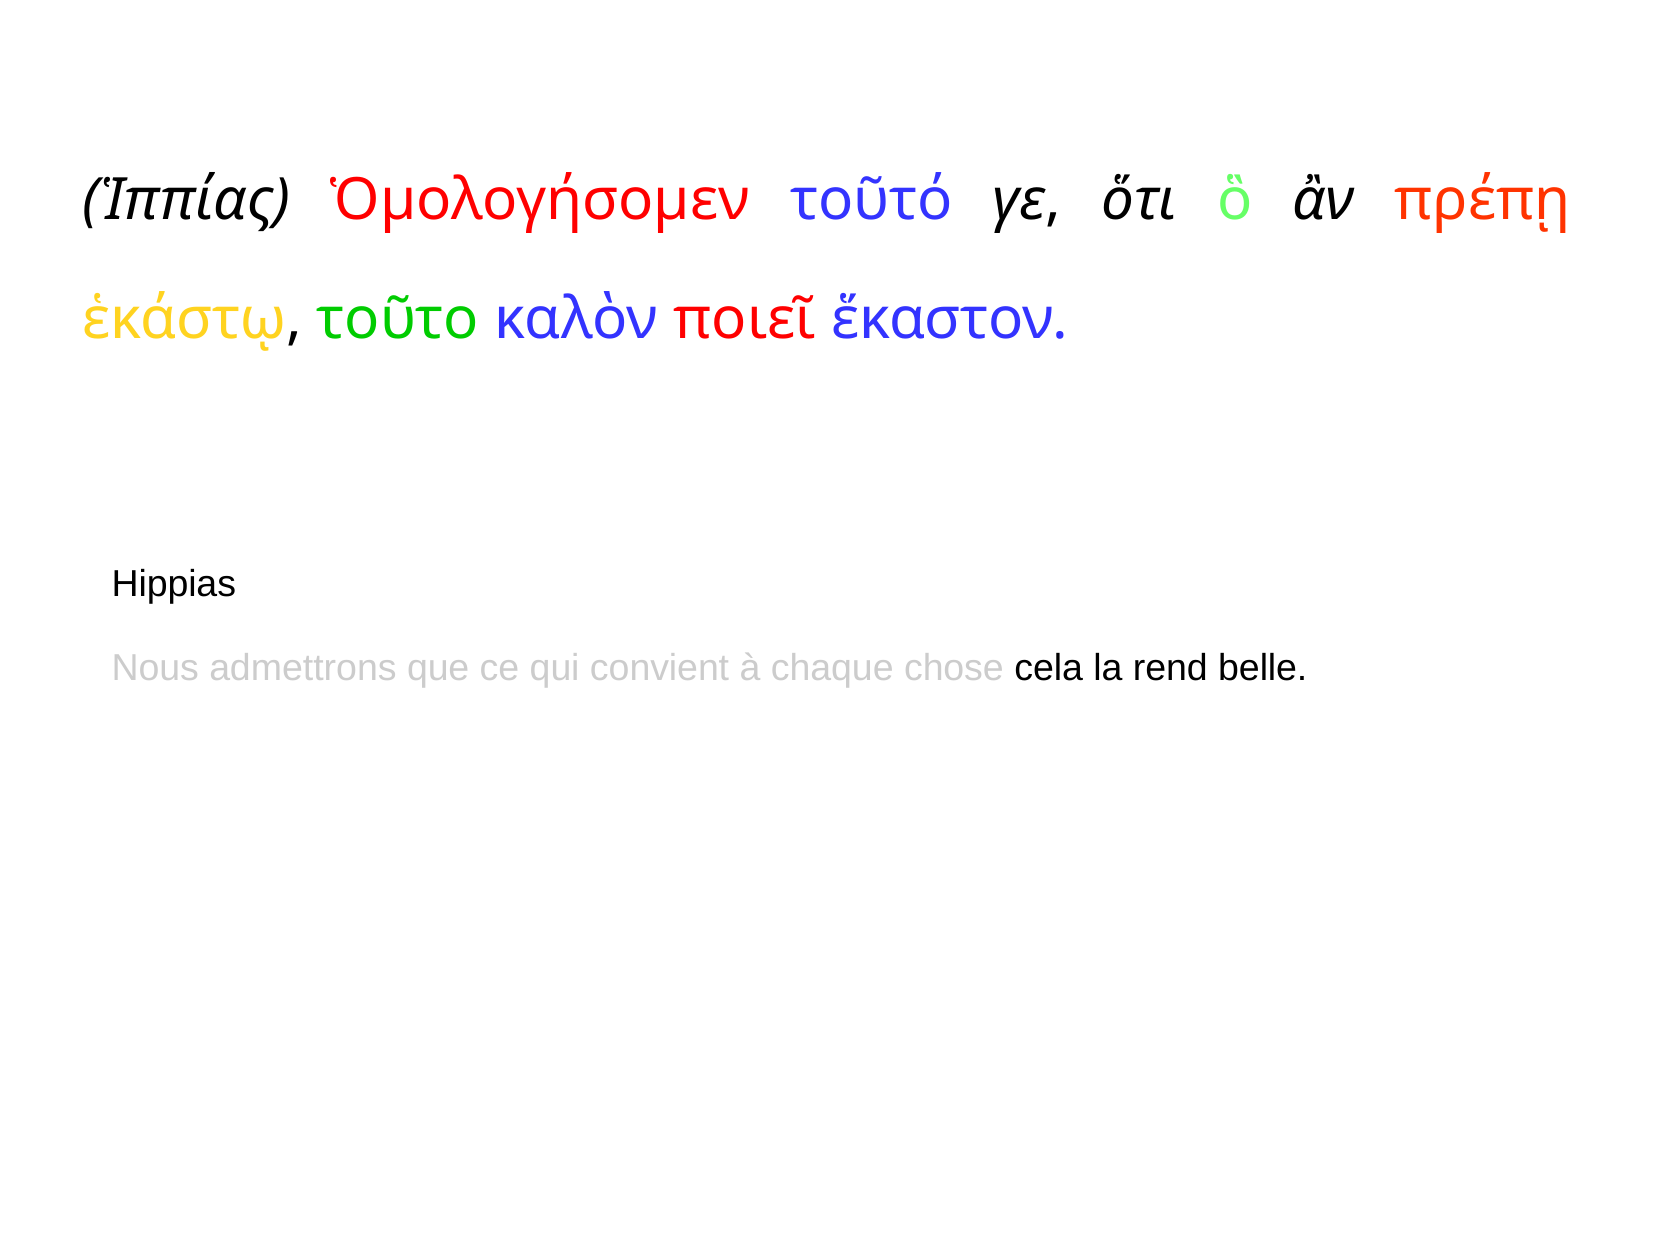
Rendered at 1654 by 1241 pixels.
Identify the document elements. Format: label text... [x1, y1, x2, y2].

list (Ἱππίας) Ὁμολογήσομεν τοῦτό γε, ὅτι ὃ ἂν πρέπῃ ἑκάστῳ, τοῦτο καλὸν ποιεῖ ἕκαστον. [82, 118, 1571, 1109]
text_box Hippias Nous admettrons que ce qui convient à chaque chose cela la rend belle. [96, 555, 1503, 697]
